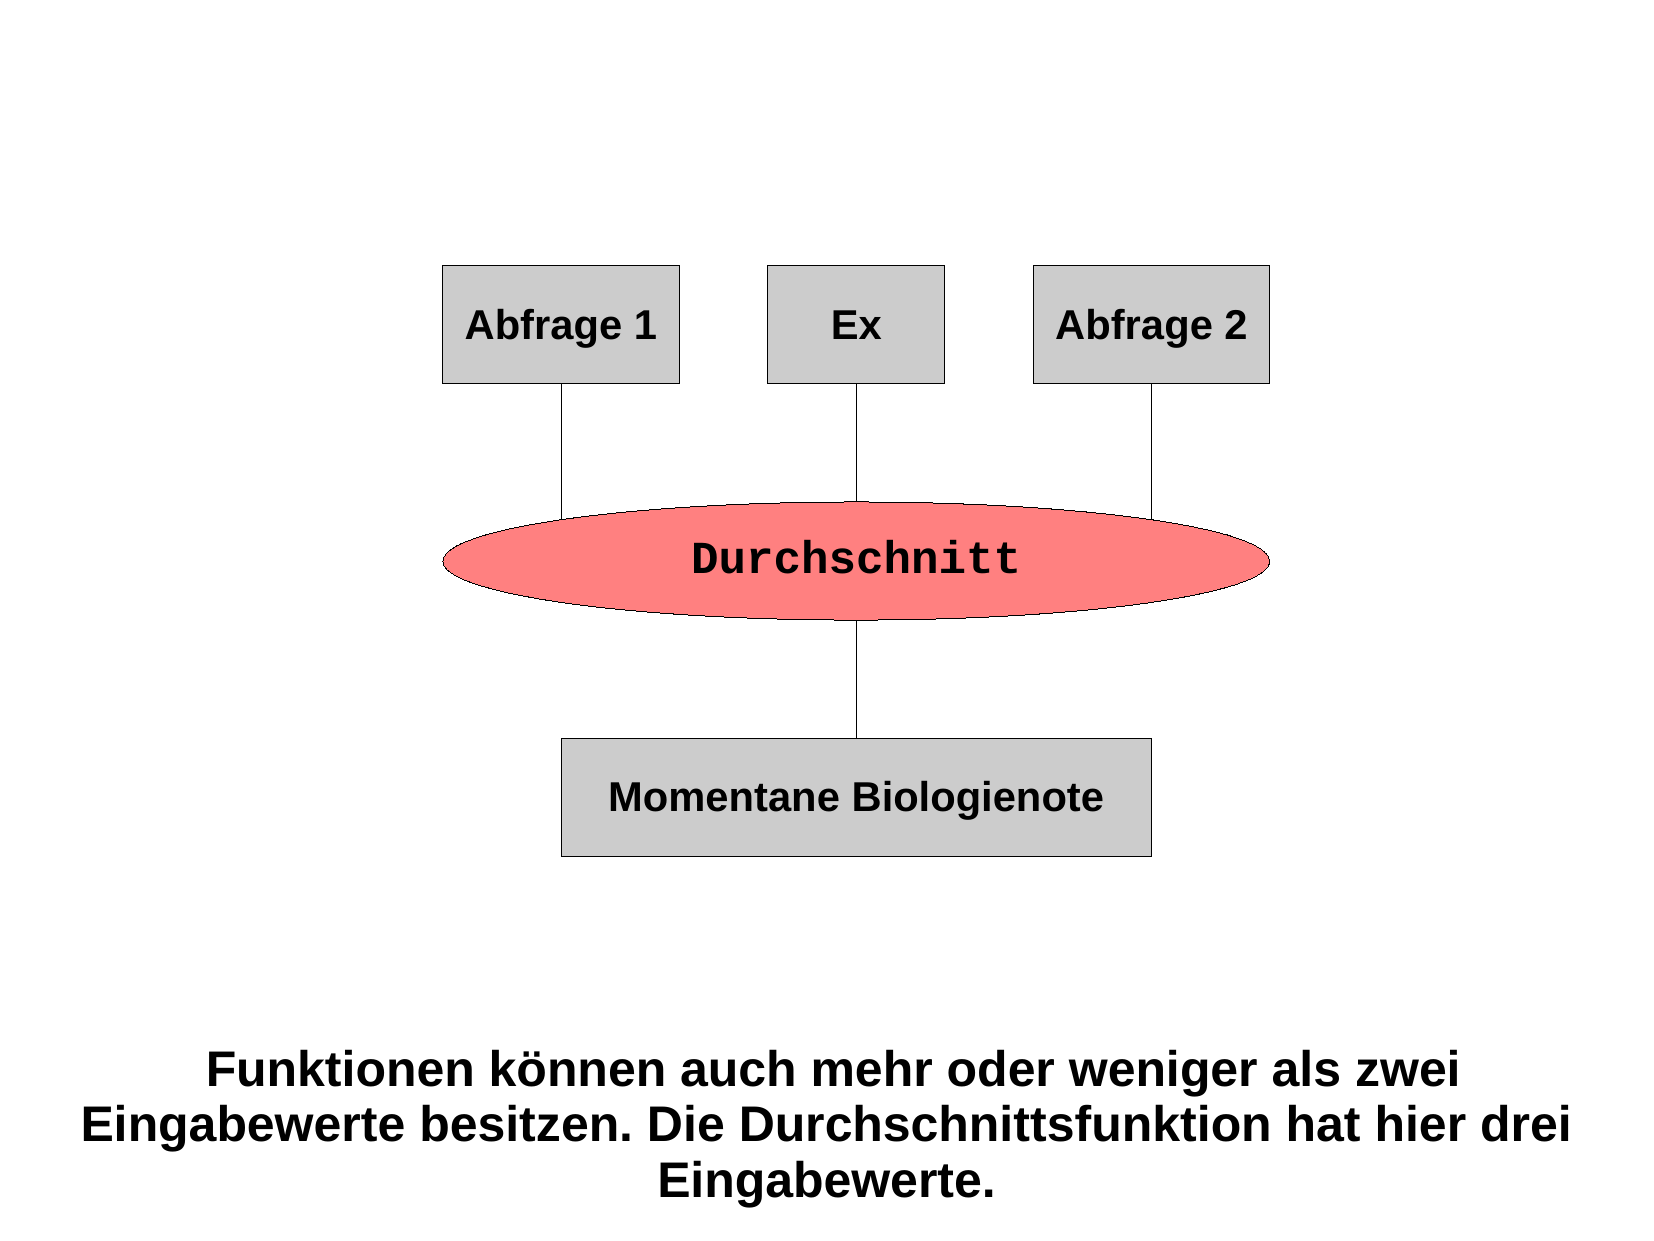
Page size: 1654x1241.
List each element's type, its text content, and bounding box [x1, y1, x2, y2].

text_box Funktionen können auch mehr oder weniger als zwei Eingabewerte besitzen. Die Durchschnittsfunktion hat hier drei Eingabewerte. [29, 1033, 1625, 1220]
text_box Momentane Biologienote [561, 738, 1152, 857]
text_box Ex [767, 265, 945, 384]
text_box Abfrage 2 [1033, 265, 1270, 384]
text_box Abfrage 1 [442, 265, 680, 384]
text_box Durchschnitt [442, 501, 1270, 621]
